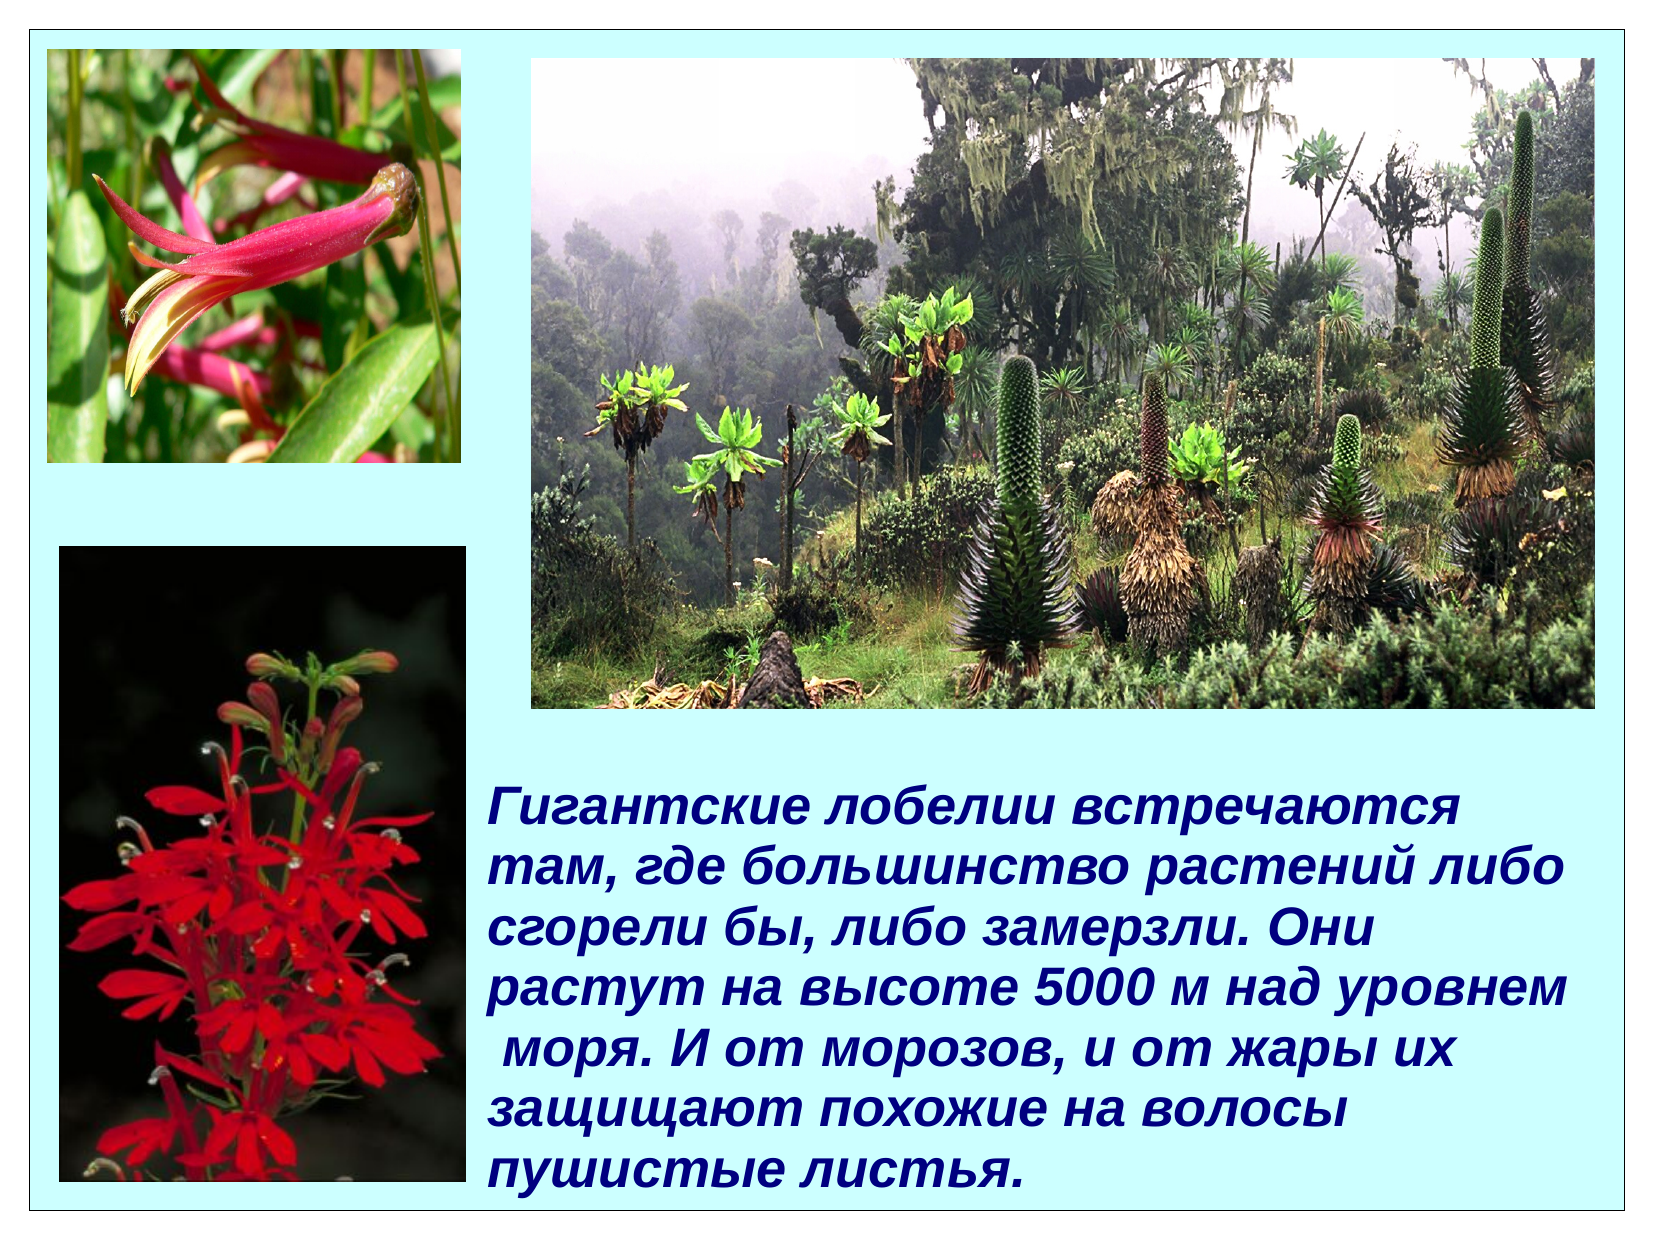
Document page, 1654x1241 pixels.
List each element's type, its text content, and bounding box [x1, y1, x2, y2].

picture [531, 59, 1595, 709]
text_box Гигантские лобелии встречаются там, где большинство растений либо сгорели бы, либо замерзли. Они растут на высоте 5000 м над уровнем моря. И от морозов, и от жары их защищают похожие на волосы пушистые листья. [472, 767, 1595, 1214]
picture [59, 546, 466, 1182]
text_box [30, 30, 1624, 1211]
picture [47, 49, 461, 463]
